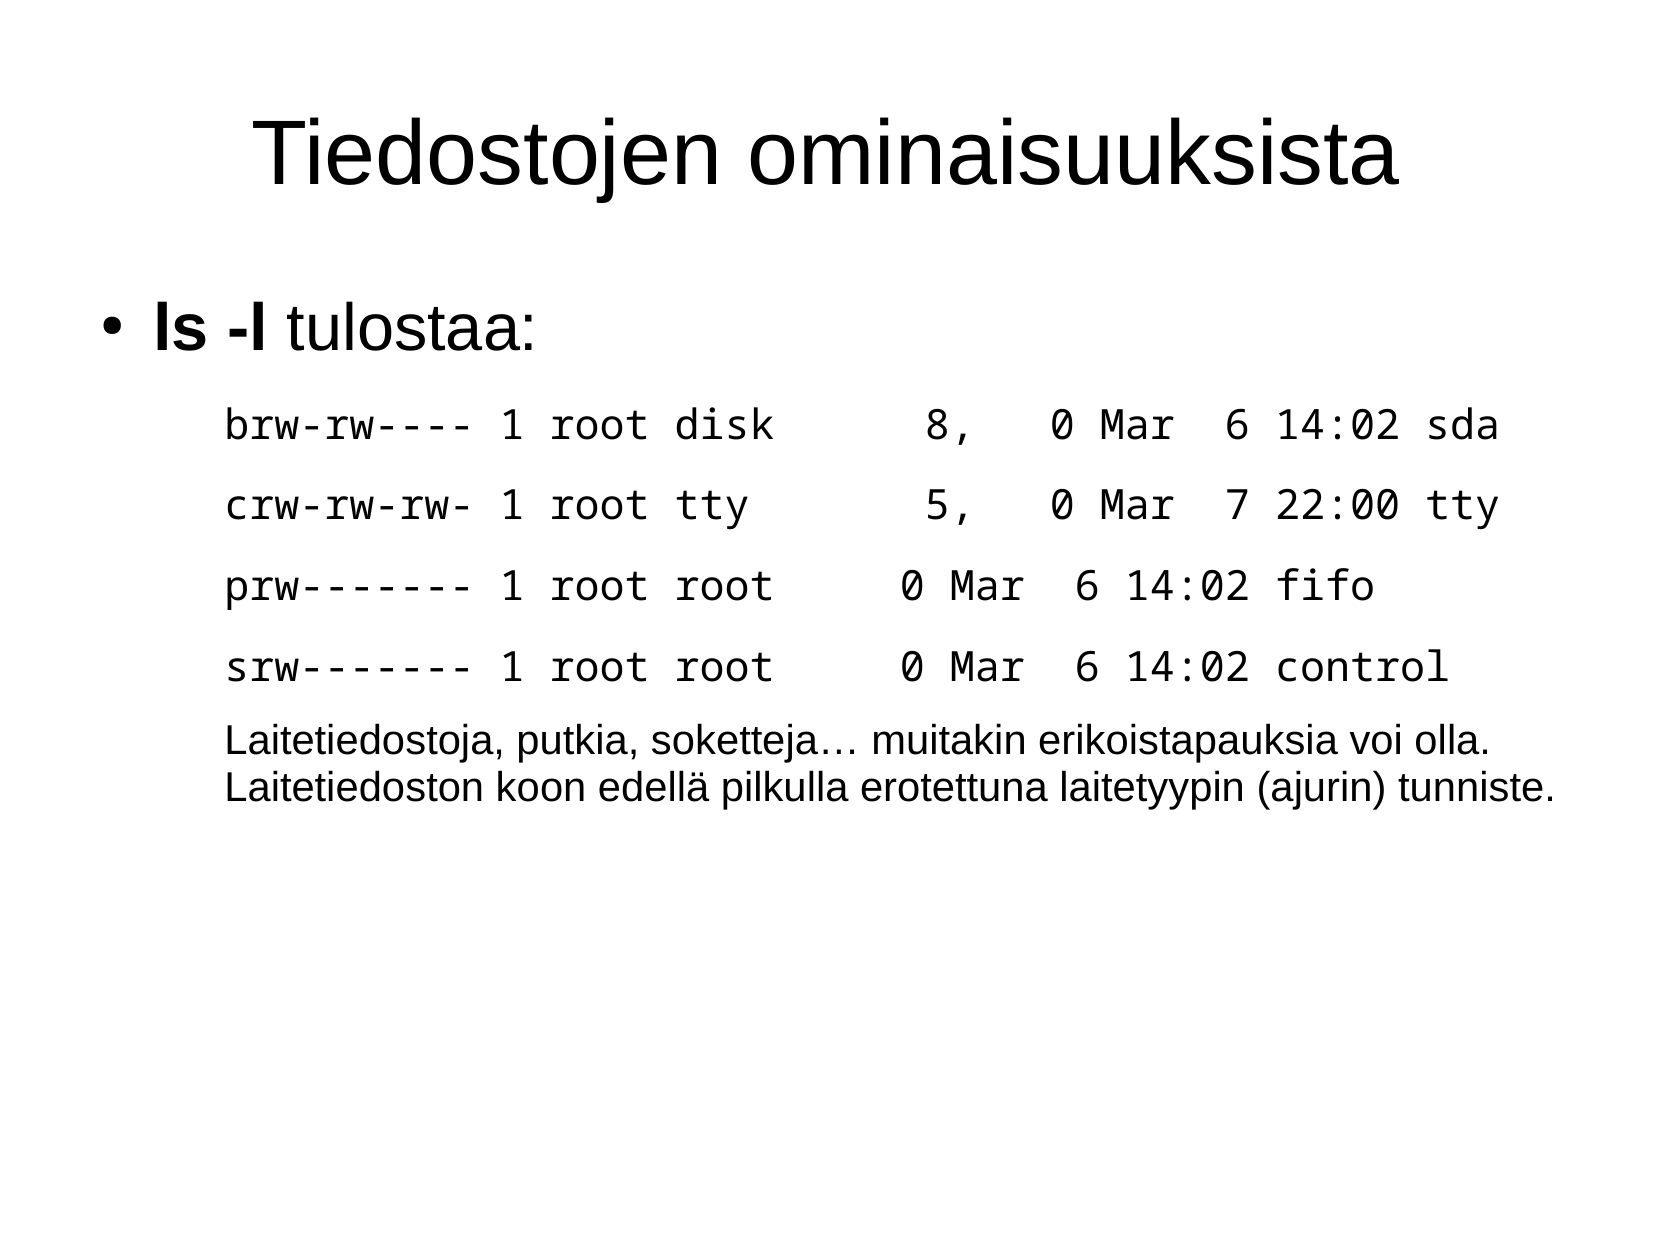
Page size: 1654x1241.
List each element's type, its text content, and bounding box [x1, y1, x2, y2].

list ls -l tulostaa: brw-rw---- 1 root disk 8, 0 Mar 6 14:02 sda crw-rw-rw- 1 root tty 5, 0 Mar 7 22:00 tty prw------- 1 root root 0 Mar 6 14:02 fifo srw------- 1 root root 0 Mar 6 14:02 control Laitetiedostoja, putkia, soketteja… muitakin erikoistapauksia voi olla. Laitetiedoston koon edellä pilkulla erotettuna laitetyypin (ajurin) tunniste. [82, 290, 1571, 1010]
title Tiedostojen ominaisuuksista [82, 49, 1571, 257]
